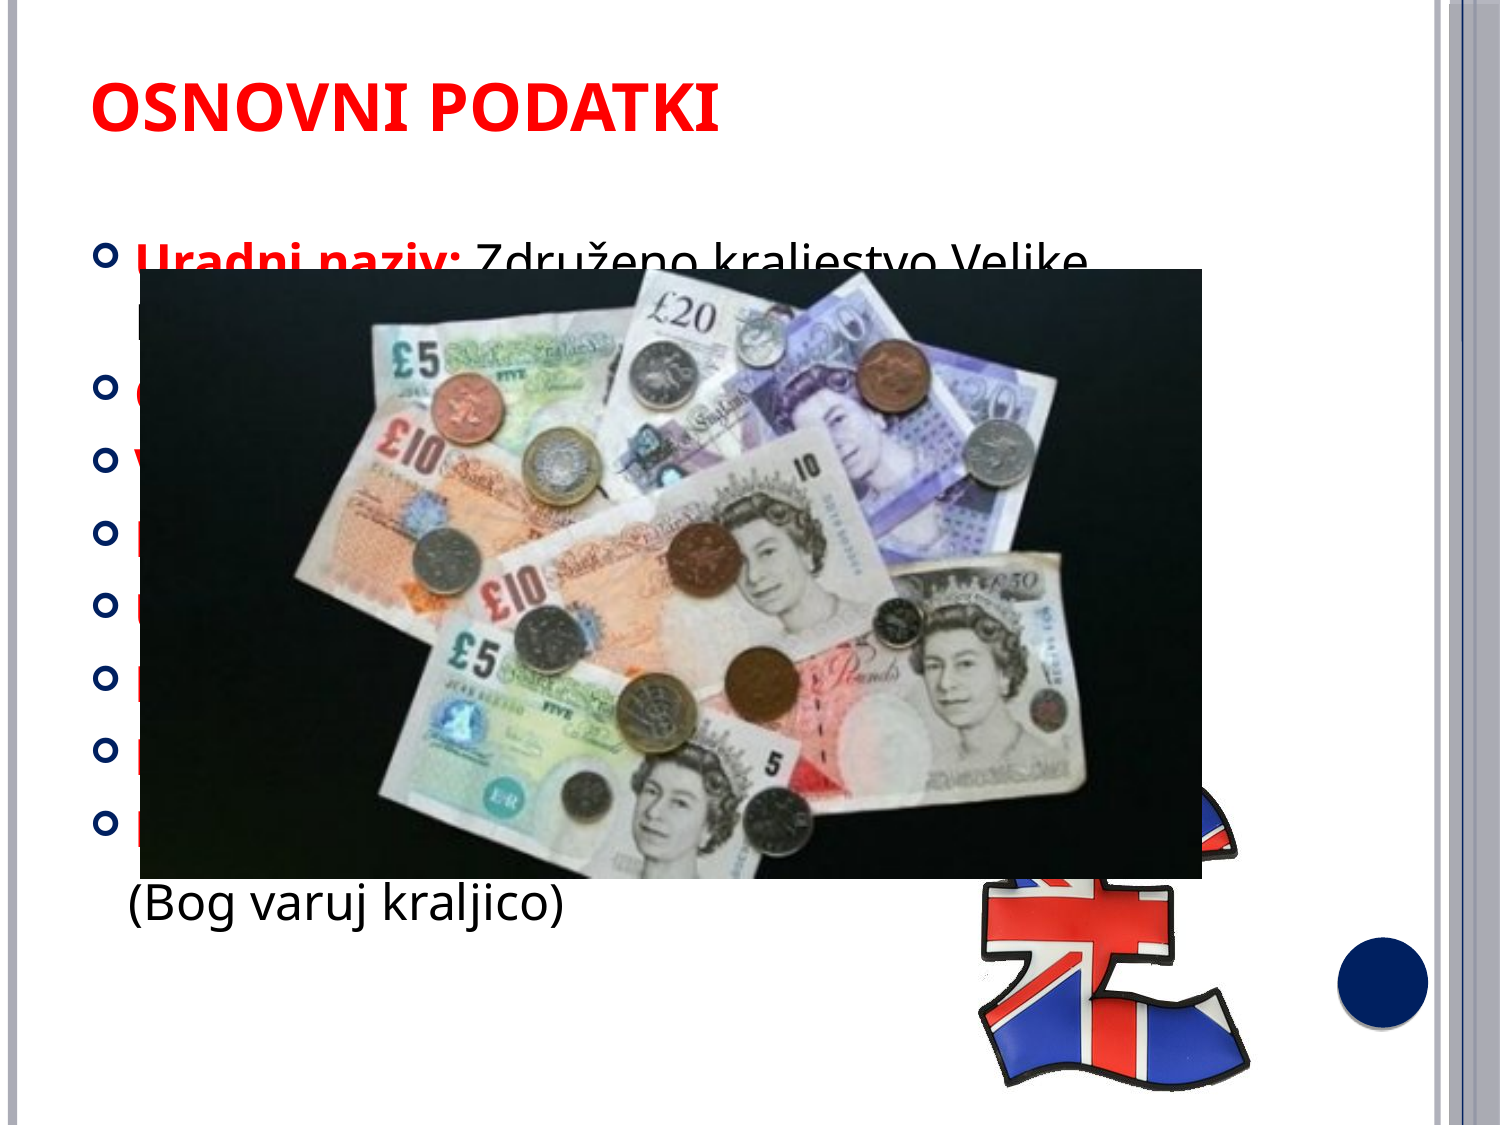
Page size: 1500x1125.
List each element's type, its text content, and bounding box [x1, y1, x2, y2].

list Uradni naziv: Združeno kraljestvo Velike Britanije in Severne Irske Glavno mesto:London Velikost:244.100 kvadratnih kilometrov Prebivalci:okoli 64 milijonov Uradni jezik:angleščina Politični sistem:ustavna monarhija Denarna enota:Britanski funt Himna:God save the queen (Bog varuj kraljico) [75, 222, 1300, 1062]
picture [140, 269, 1313, 1125]
title osnovni podatki [75, 45, 1300, 153]
